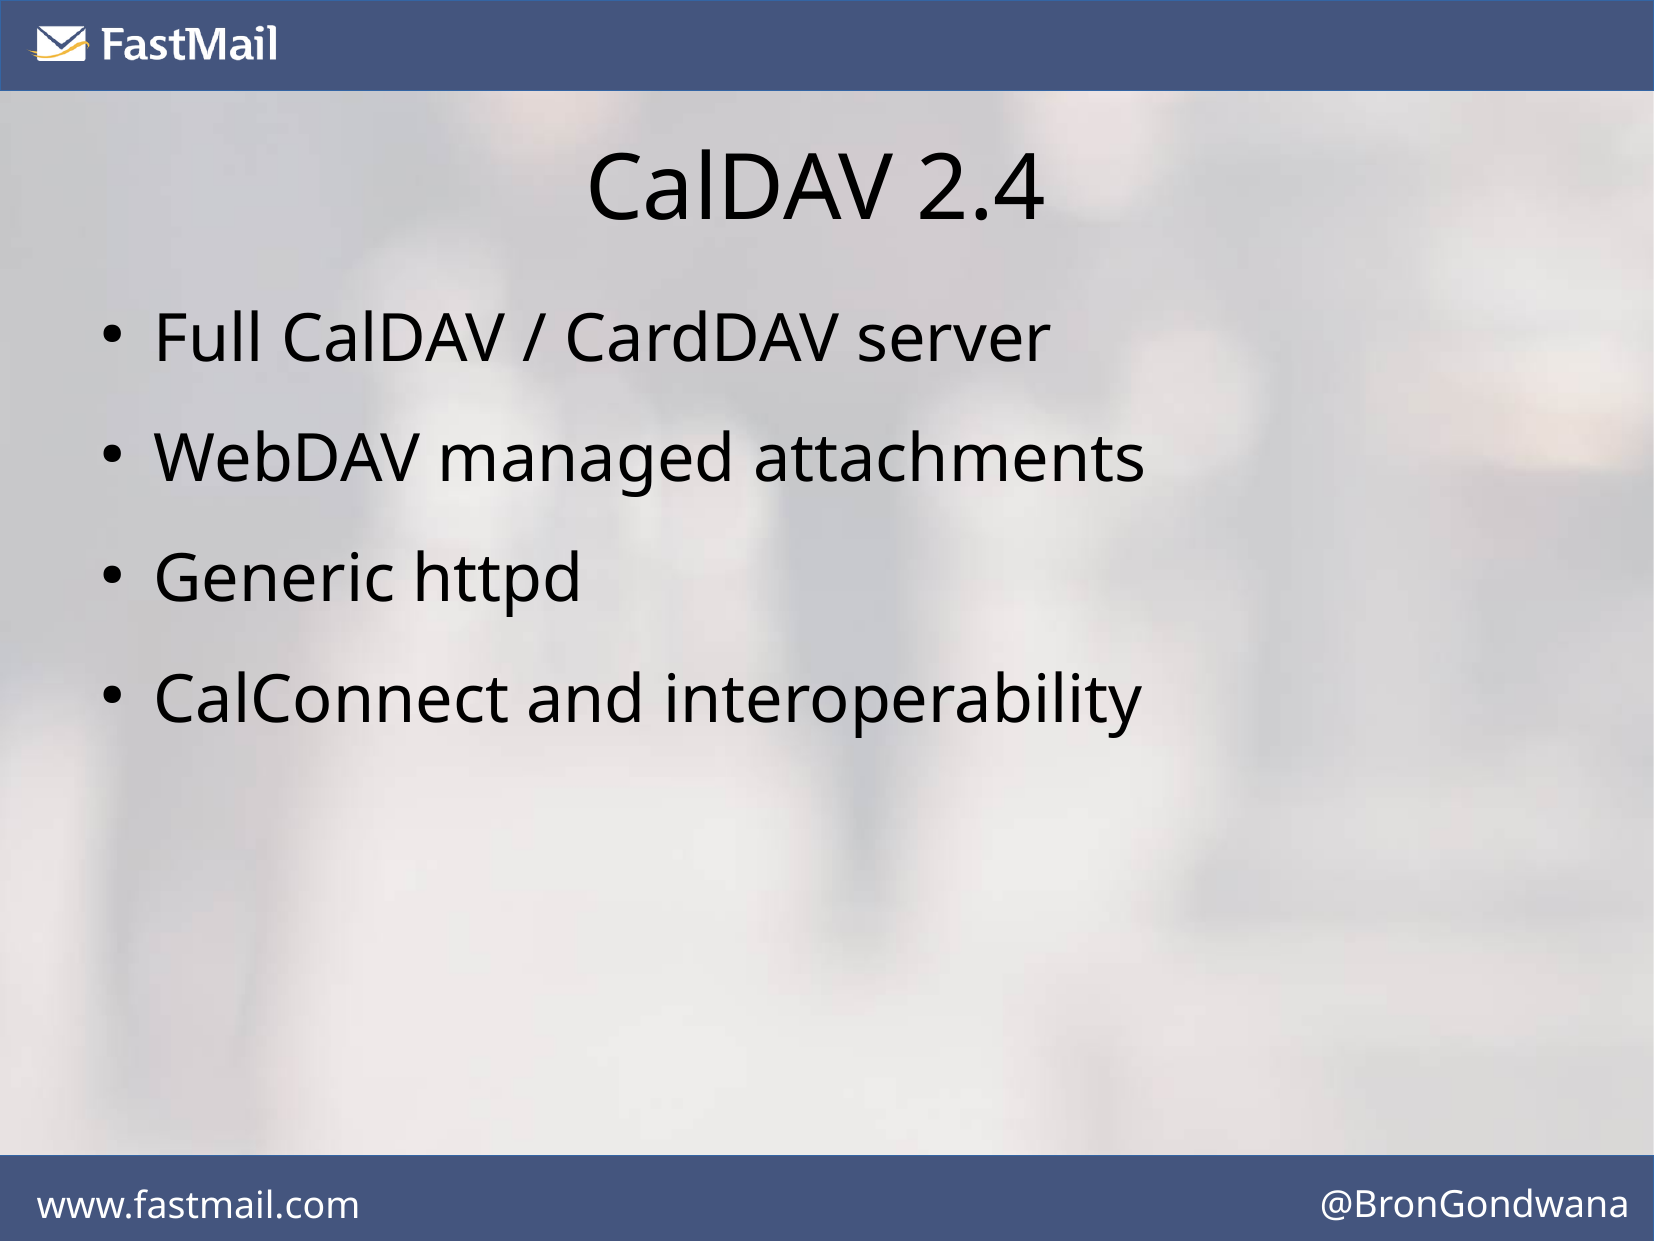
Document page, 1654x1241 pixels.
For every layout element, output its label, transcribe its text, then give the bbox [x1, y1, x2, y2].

title CalDAV 2.4 [71, 101, 1561, 267]
picture [26, 8, 302, 78]
picture [0, 91, 1654, 1155]
list Full CalDAV / CardDAV server WebDAV managed attachments Generic httpd CalConnect and interoperability [82, 290, 1571, 1010]
